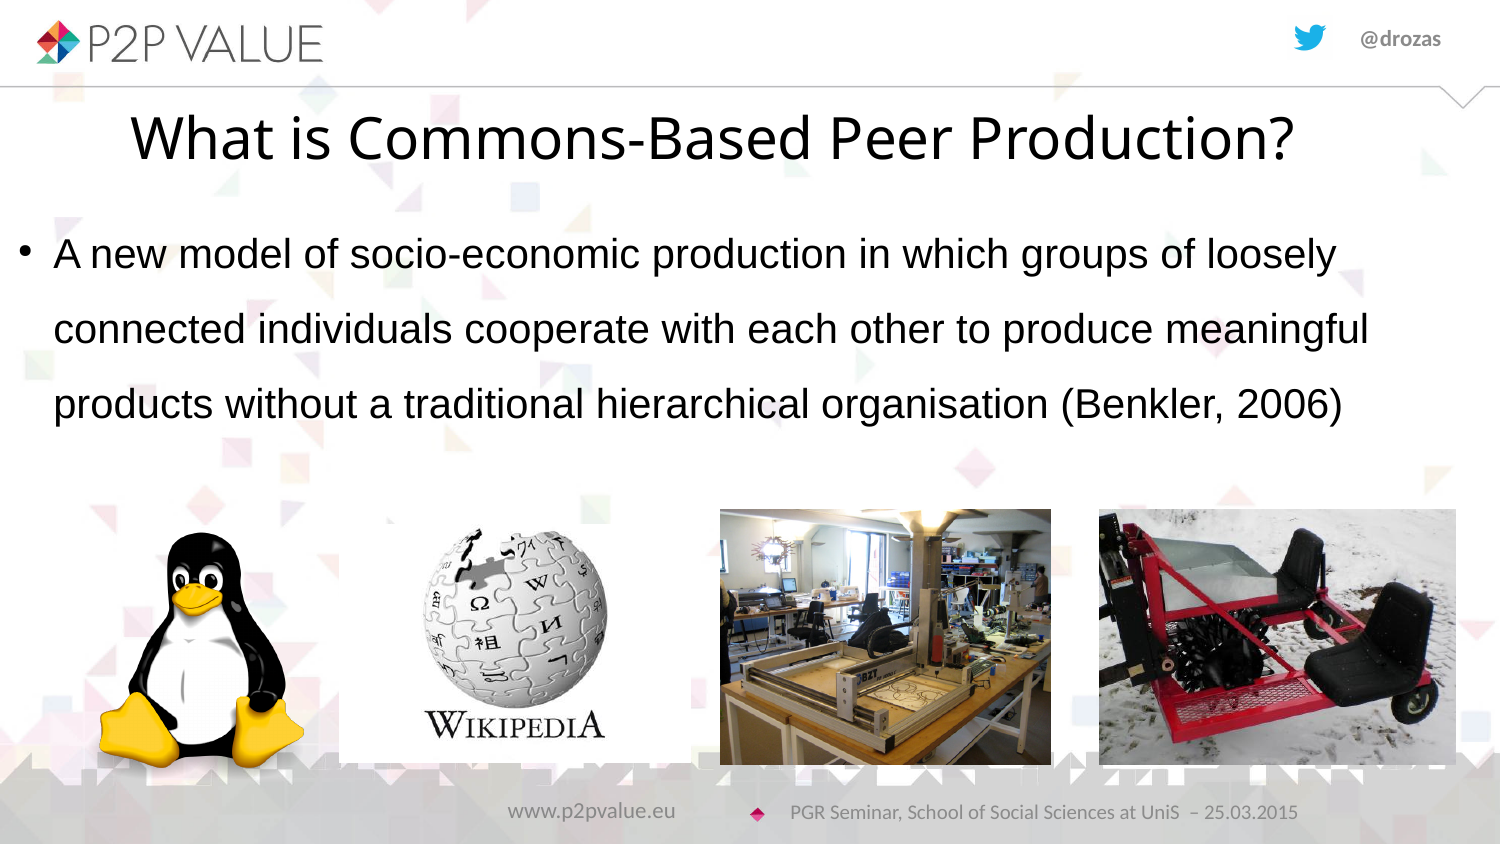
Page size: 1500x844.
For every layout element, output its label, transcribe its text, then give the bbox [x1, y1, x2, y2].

text_box PGR Seminar, School of Social Sciences at UniS – 25.03.2015 [777, 788, 1470, 834]
title What is Commons-Based Peer Production? [60, 92, 1366, 181]
text_box www.p2pvalue.eu [501, 789, 720, 829]
subtitle A new model of socio-economic production in which groups of loosely connected individuals cooperate with each other to produce meaningful products without a traditional hierarchical organisation (Benkler, 2006) [4, 195, 1486, 526]
picture [0, 0, 1500, 844]
text_box @drozas [1333, 15, 1455, 60]
